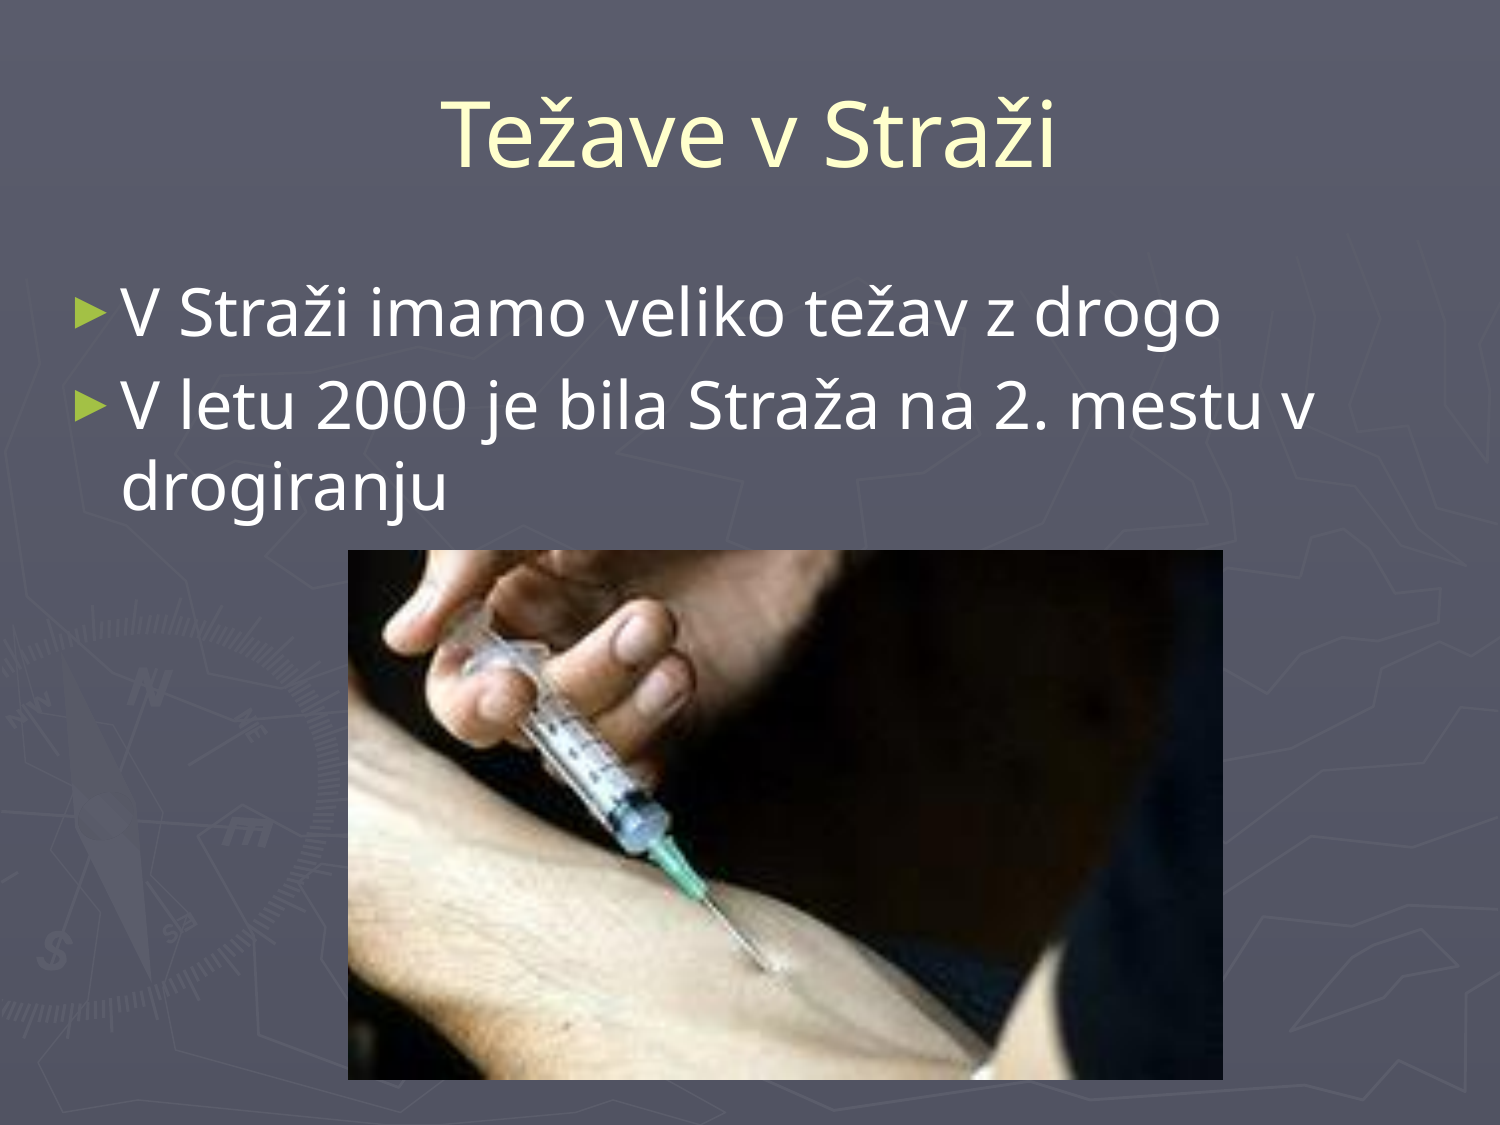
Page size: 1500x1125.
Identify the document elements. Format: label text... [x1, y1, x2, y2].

picture [348, 550, 1223, 1080]
list V Straži imamo veliko težav z drogo V letu 2000 je bila Straža na 2. mestu v drogiranju [49, 262, 1451, 1001]
title Težave v Straži [49, 37, 1451, 225]
